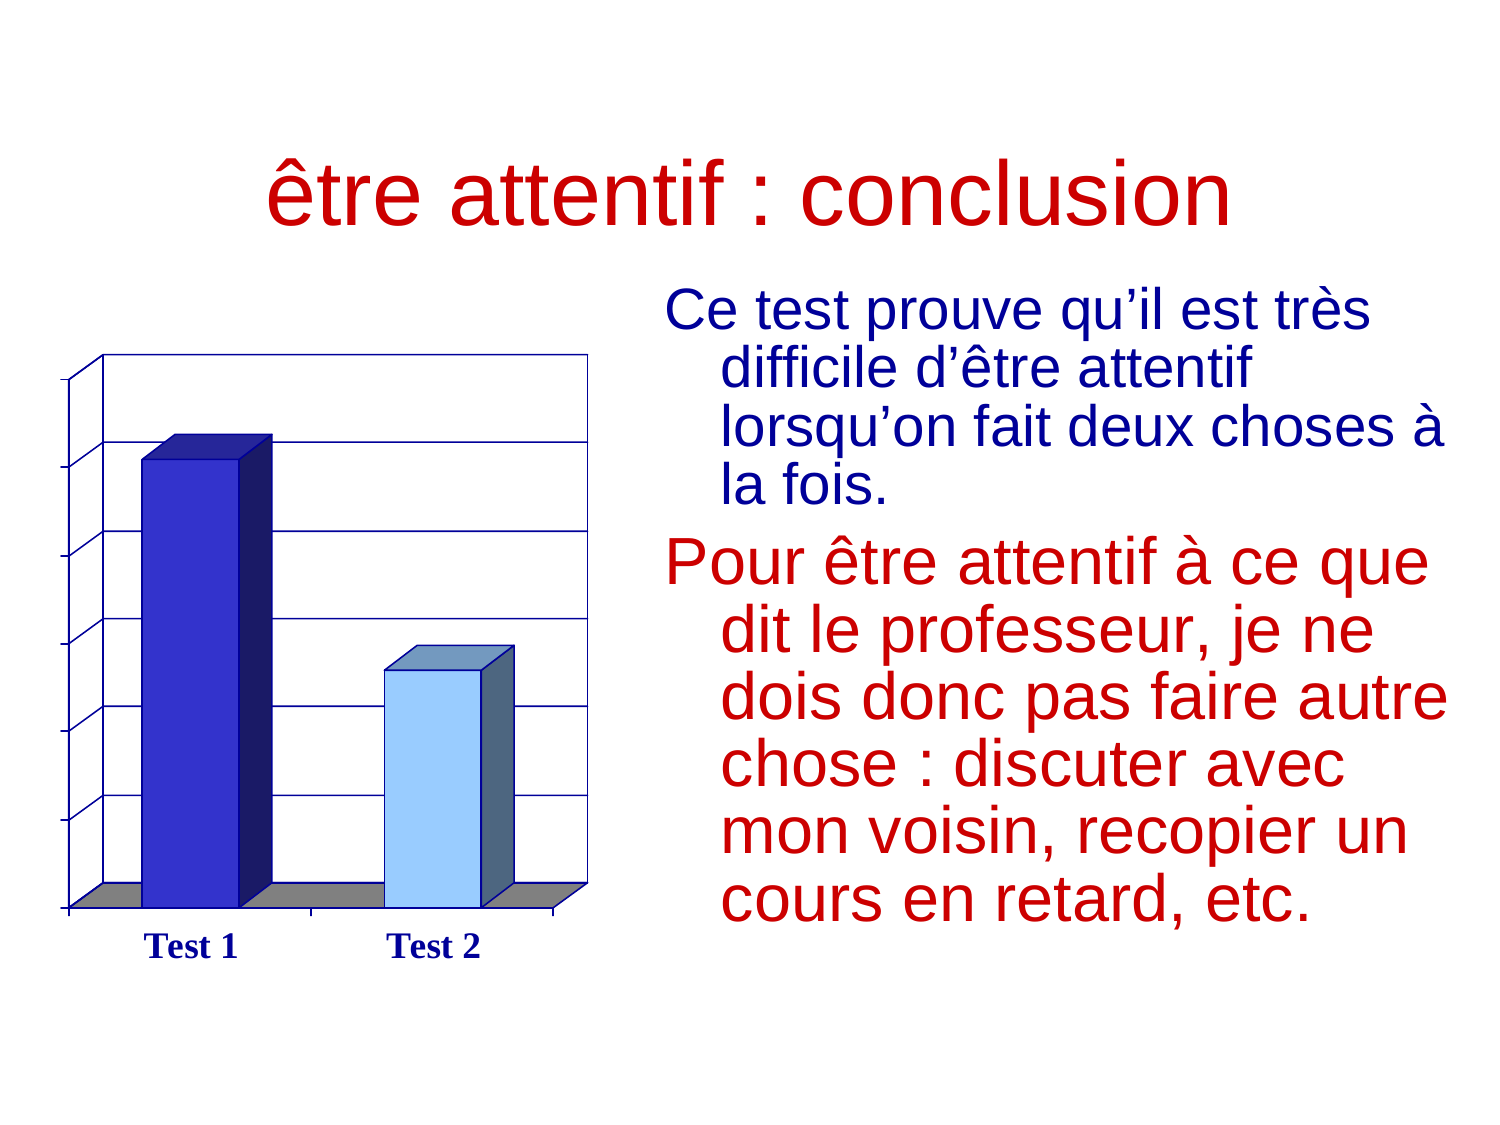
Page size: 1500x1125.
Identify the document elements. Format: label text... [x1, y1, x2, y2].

title être attentif : conclusion [112, 99, 1388, 288]
chart [0, 324, 613, 1000]
list Ce test prouve qu’il est très difficile d’être attentif lorsqu’on fait deux choses à la fois. Pour être attentif à ce que dit le professeur, je ne dois donc pas faire autre chose : discuter avec mon voisin, recopier un cours en retard, etc. [650, 275, 1476, 1101]
